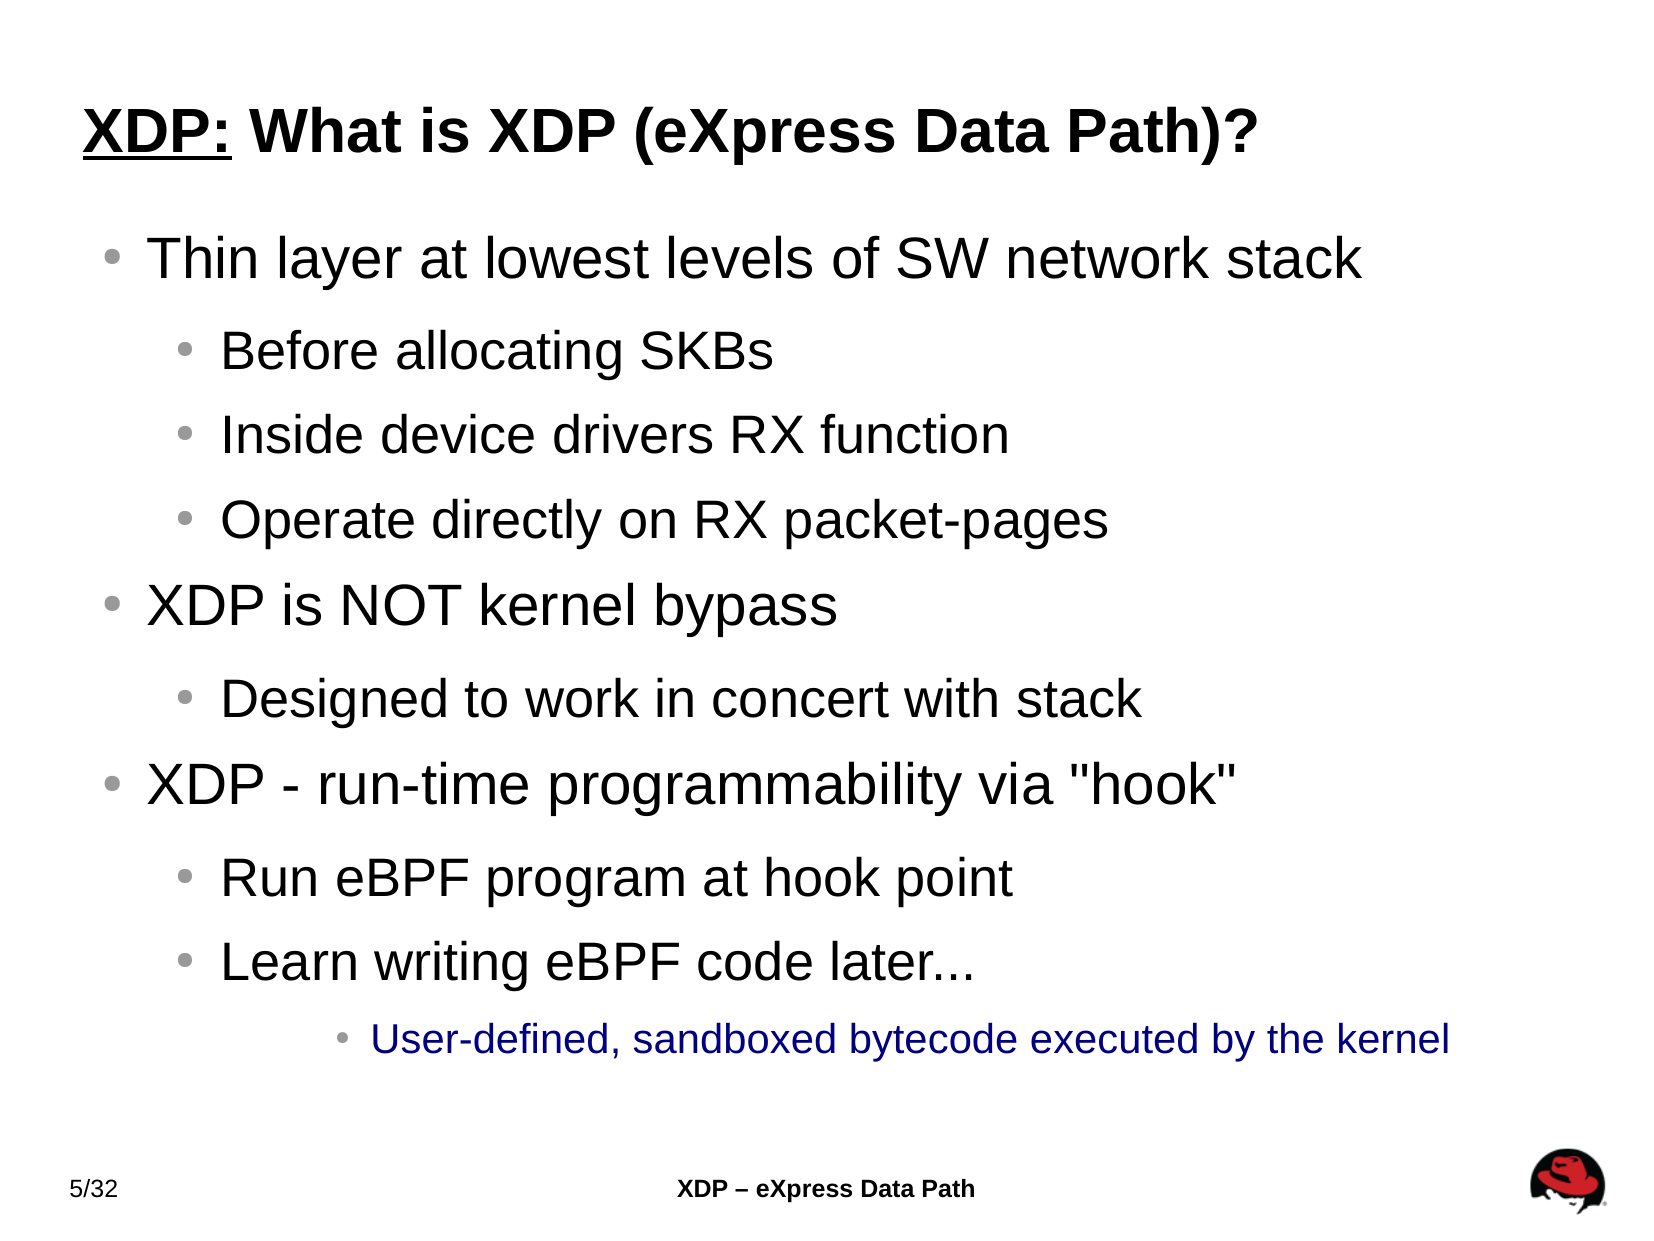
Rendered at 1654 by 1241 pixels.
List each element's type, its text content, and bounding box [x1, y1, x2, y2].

text_box [82, 37, 1571, 226]
list Thin layer at lowest levels of SW network stack Before allocating SKBs Inside device drivers RX function Operate directly on RX packet-pages XDP is NOT kernel bypass Designed to work in concert with stack XDP - run-time programmability via "hook" Run eBPF program at hook point Learn writing eBPF code later... User-defined, sandboxed bytecode executed by the kernel [86, 225, 1576, 1126]
picture [1529, 1146, 1613, 1224]
